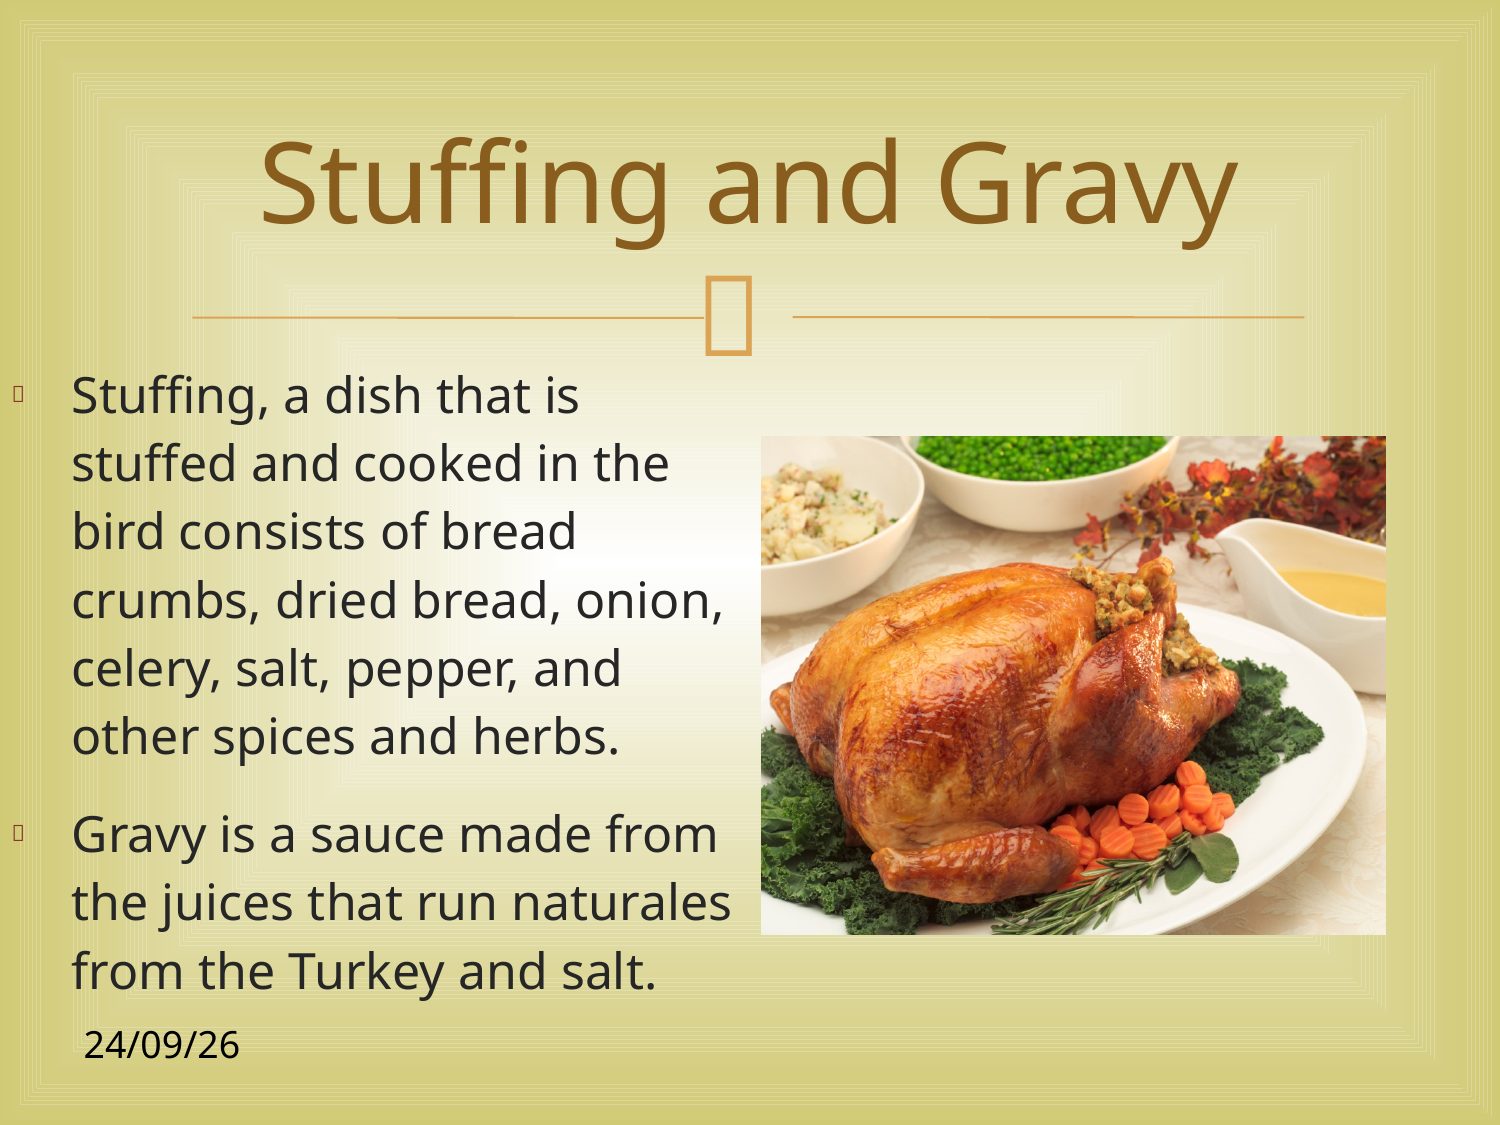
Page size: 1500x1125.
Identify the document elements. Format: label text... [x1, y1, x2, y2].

picture [766, 436, 1386, 935]
title Stuffing and Gravy [112, 93, 1386, 267]
list Stuffing, a dish that is stuffed and cooked in the bird consists of bread crumbs, dried bread, onion, celery, salt, pepper, and other spices and herbs. Gravy is a sauce made from the juices that run naturales from the Turkey and salt. [0, 352, 766, 1032]
